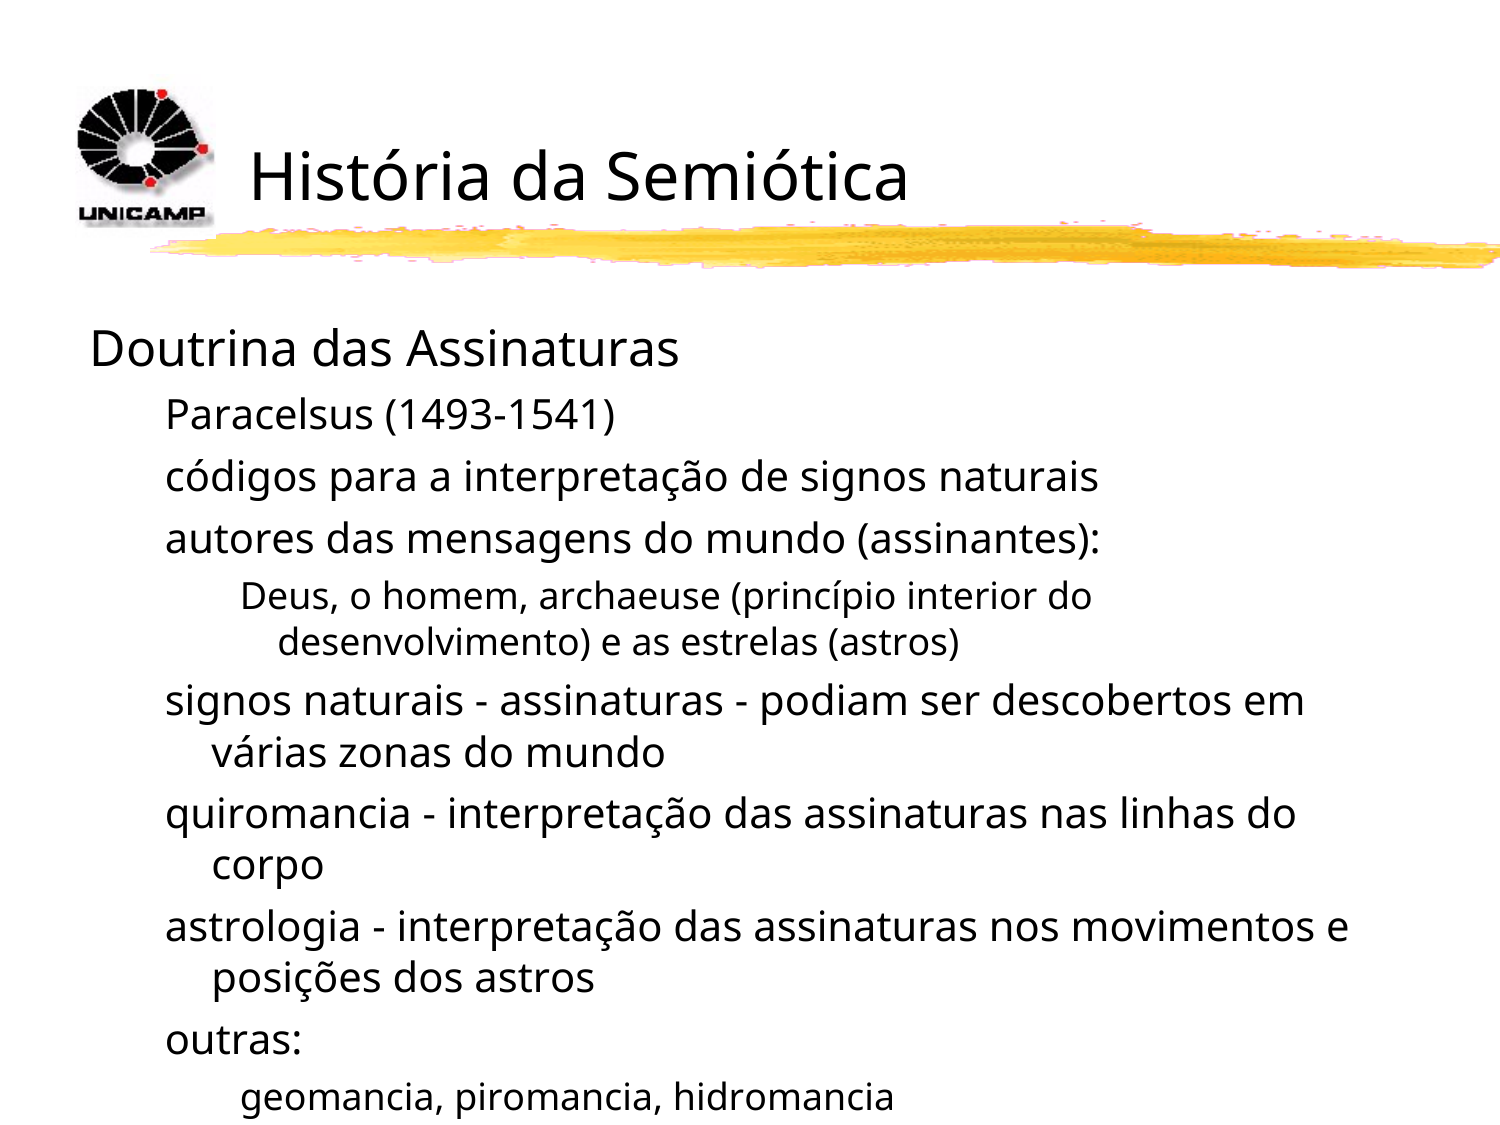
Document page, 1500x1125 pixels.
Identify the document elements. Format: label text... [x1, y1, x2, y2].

list Doutrina das Assinaturas Paracelsus (1493-1541) códigos para a interpretação de signos naturais autores das mensagens do mundo (assinantes): Deus, o homem, archaeuse (princípio interior do desenvolvimento) e as estrelas (astros) signos naturais - assinaturas - podiam ser descobertos em várias zonas do mundo quiromancia - interpretação das assinaturas nas linhas do corpo astrologia - interpretação das assinaturas nos movimentos e posições dos astros outras: geomancia, piromancia, hidromancia [74, 309, 1417, 997]
title História da Semiótica [233, 37, 1434, 225]
picture [75, 74, 1500, 279]
